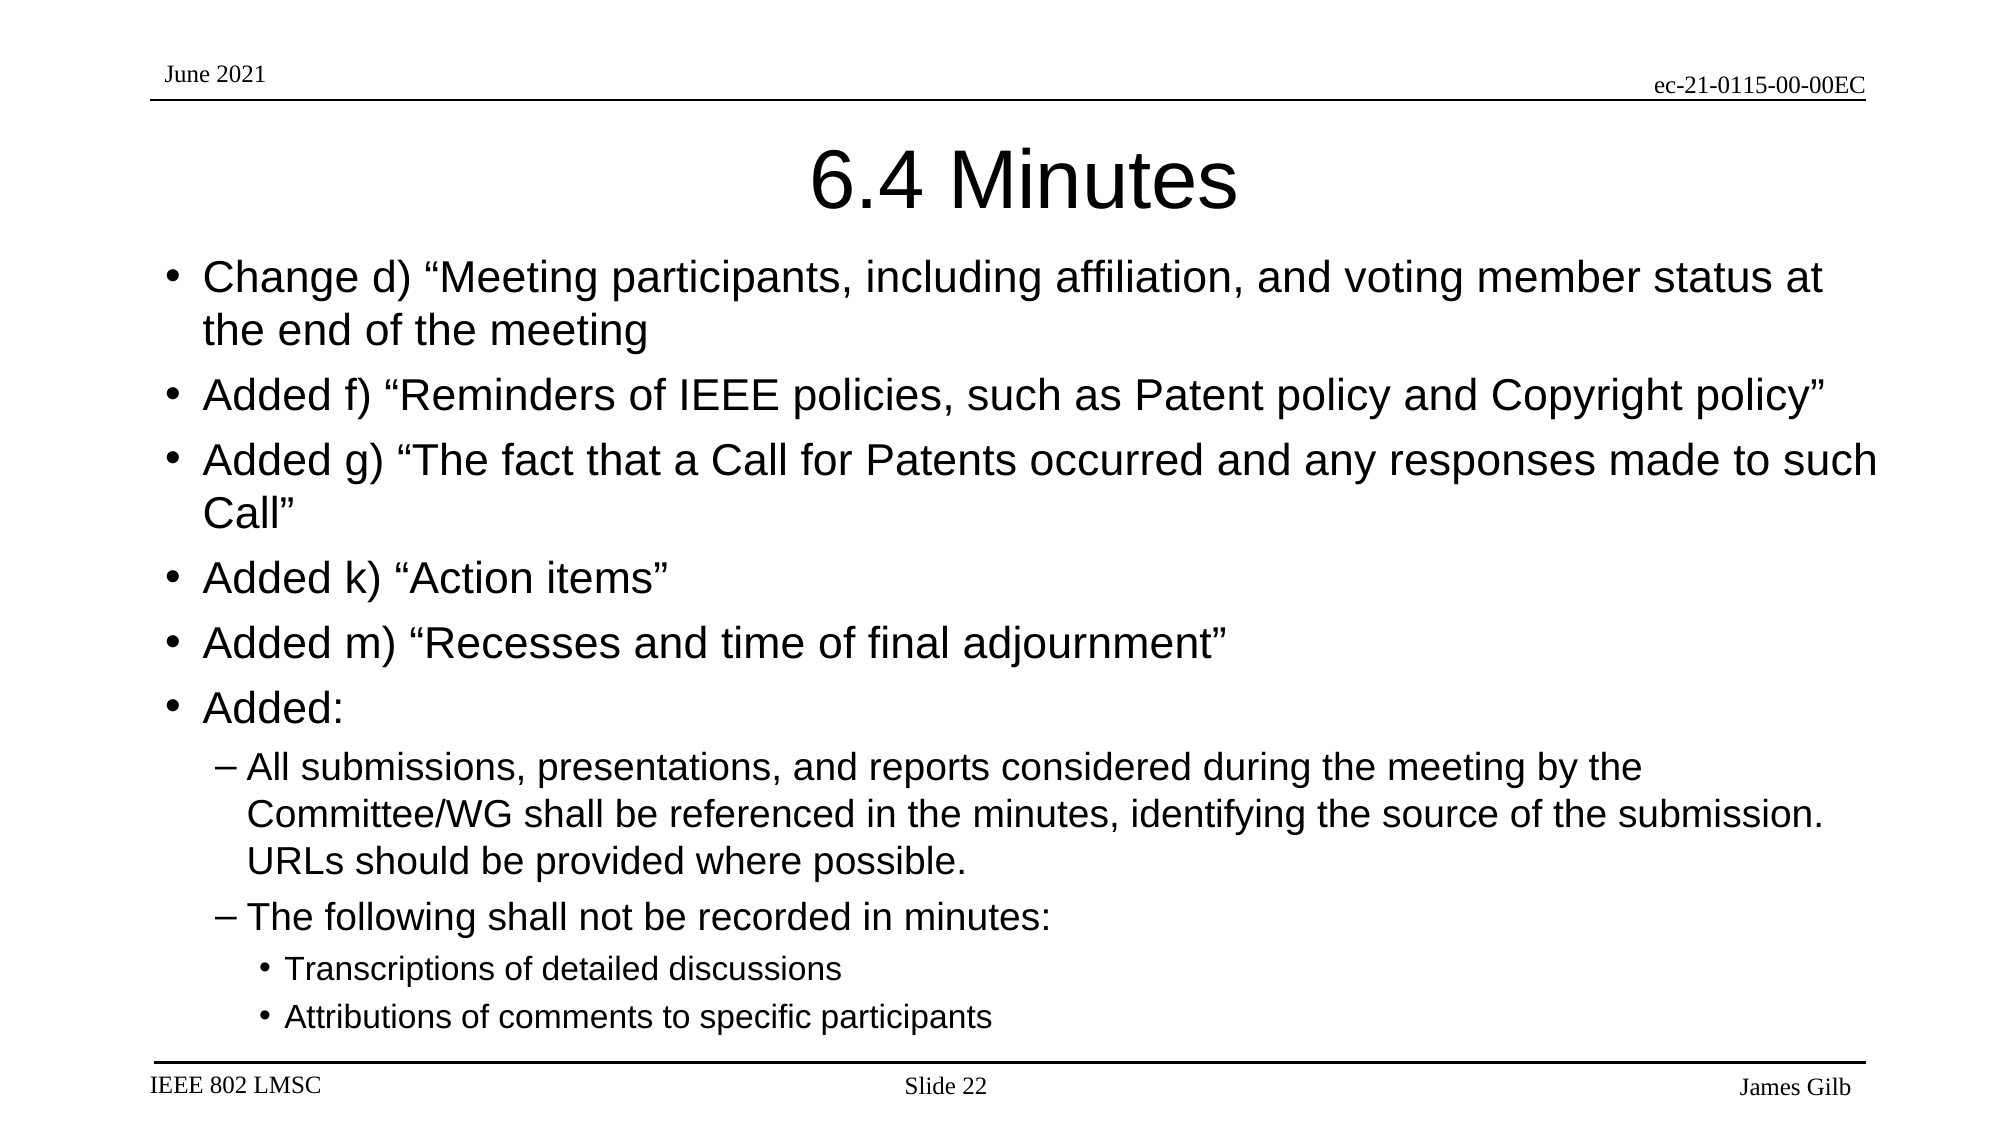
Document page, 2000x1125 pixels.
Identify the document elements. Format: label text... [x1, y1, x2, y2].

list Change d) “Meeting participants, including affiliation, and voting member status at the end of the meeting Added f) “Reminders of IEEE policies, such as Patent policy and Copyright policy” Added g) “The fact that a Call for Patents occurred and any responses made to such Call” Added k) “Action items” Added m) “Recesses and time of final adjournment” Added: All submissions, presentations, and reports considered during the meeting by the Committee/WG shall be referenced in the minutes, identifying the source of the submission. URLs should be provided where possible. The following shall not be recorded in minutes: Transcriptions of detailed discussions Attributions of comments to specific participants [149, 239, 1900, 1051]
title 6.4 Minutes [149, 112, 1900, 238]
